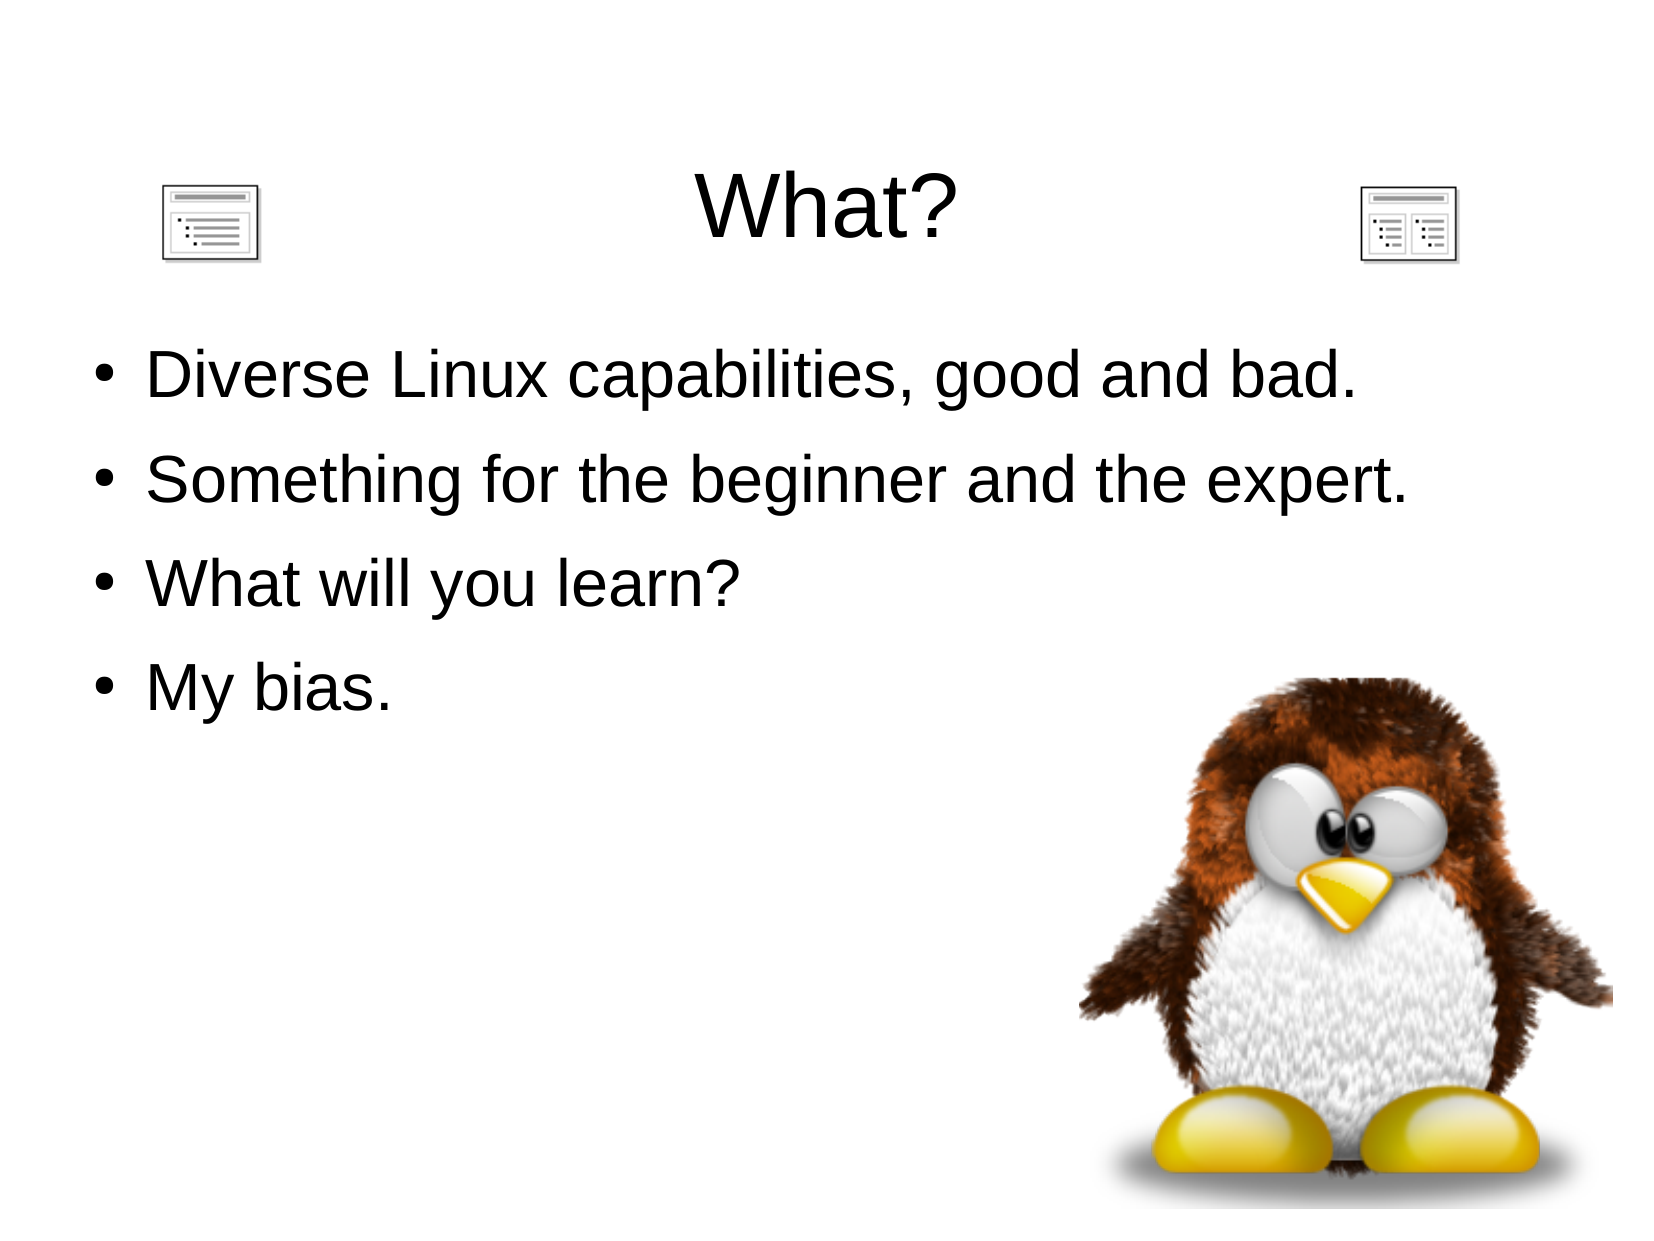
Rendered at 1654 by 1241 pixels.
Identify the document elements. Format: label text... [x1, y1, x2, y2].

list Diverse Linux capabilities, good and bad. Something for the beginner and the expert. What will you learn? My bias. [75, 337, 1564, 982]
picture [1350, 179, 1471, 269]
picture [1079, 674, 1613, 1209]
picture [150, 179, 271, 268]
title What? [82, 75, 1571, 338]
